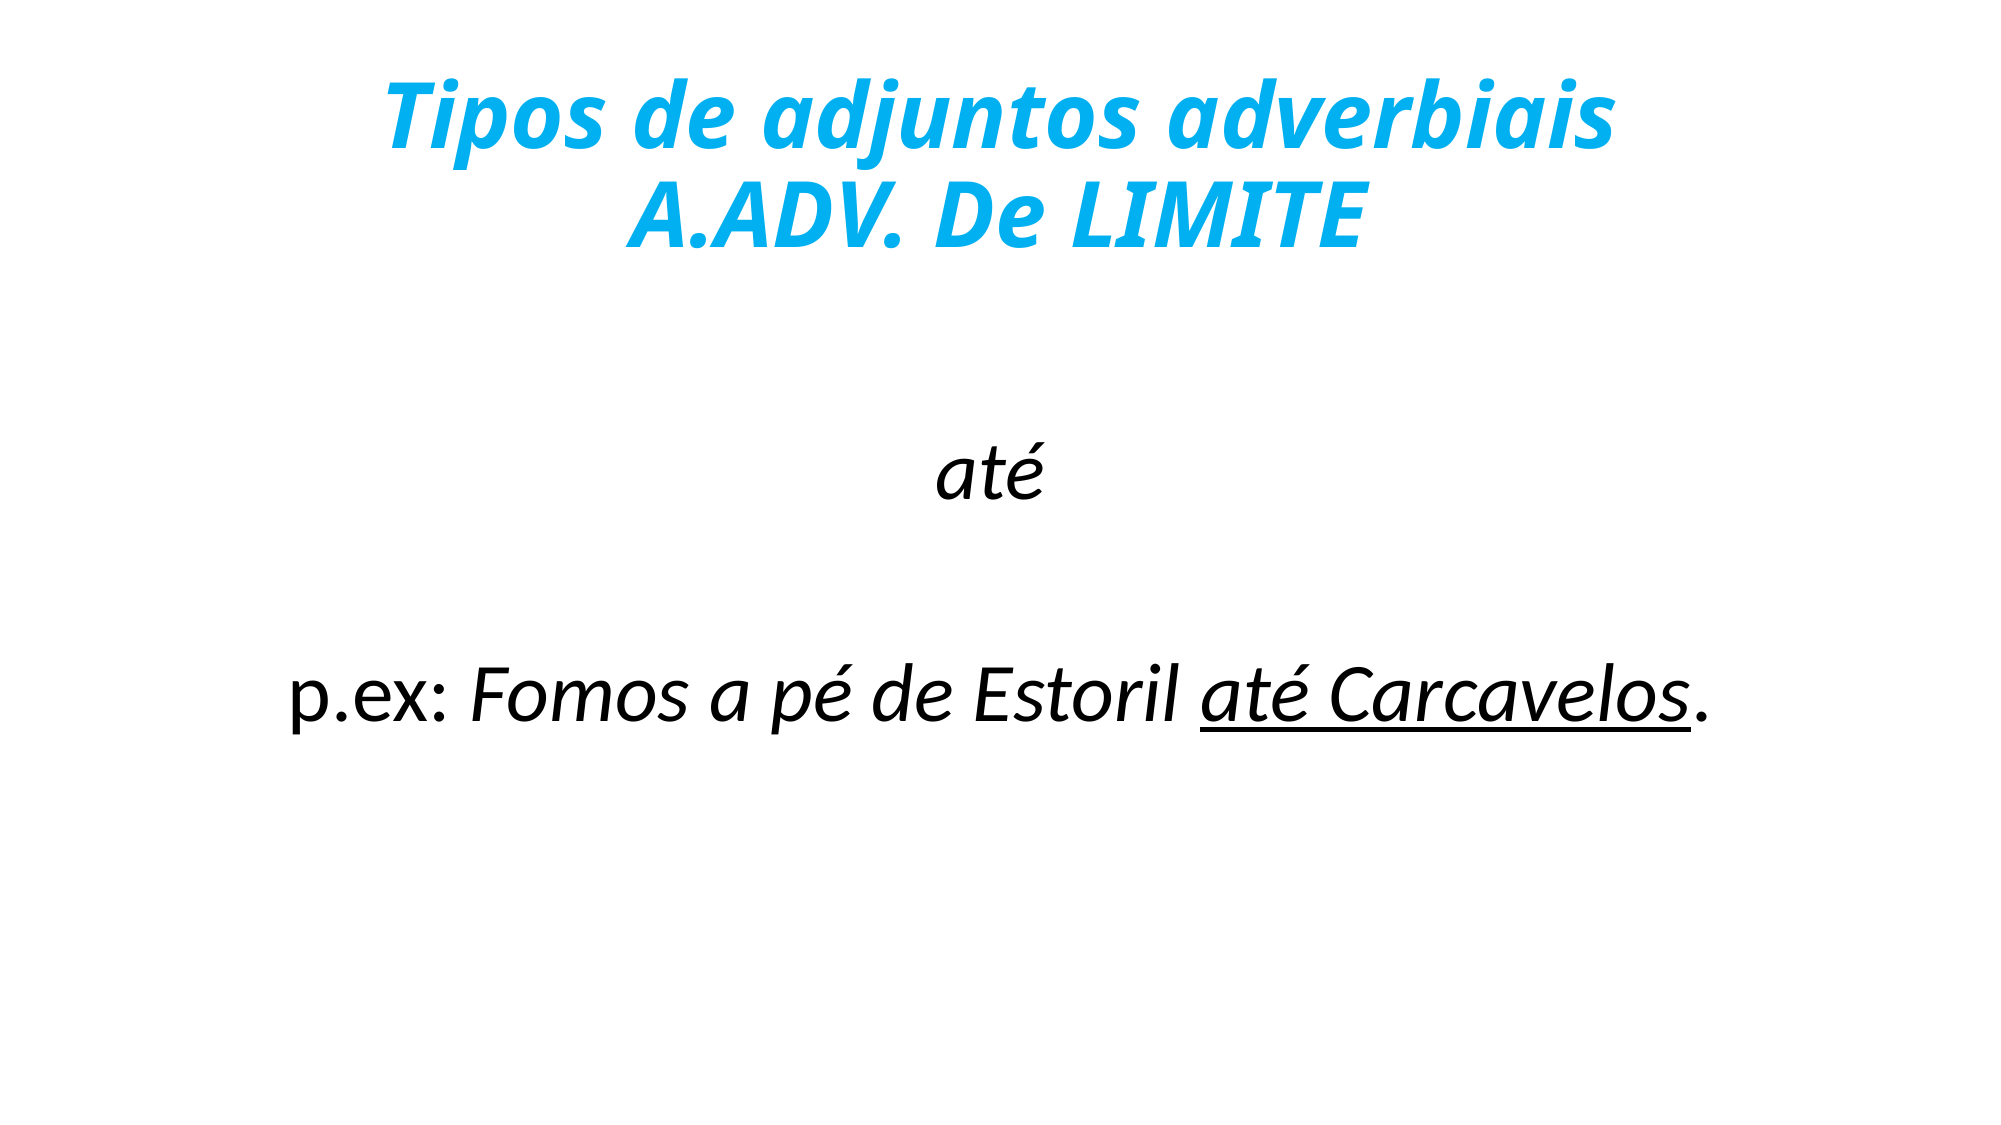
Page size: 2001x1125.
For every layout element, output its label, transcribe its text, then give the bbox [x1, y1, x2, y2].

list até p.ex: Fomos a pé de Estoril até Carcavelos. [137, 299, 1863, 1014]
title Tipos de adjuntos adverbiais A.ADV. De LIMITE [137, 59, 1863, 278]
